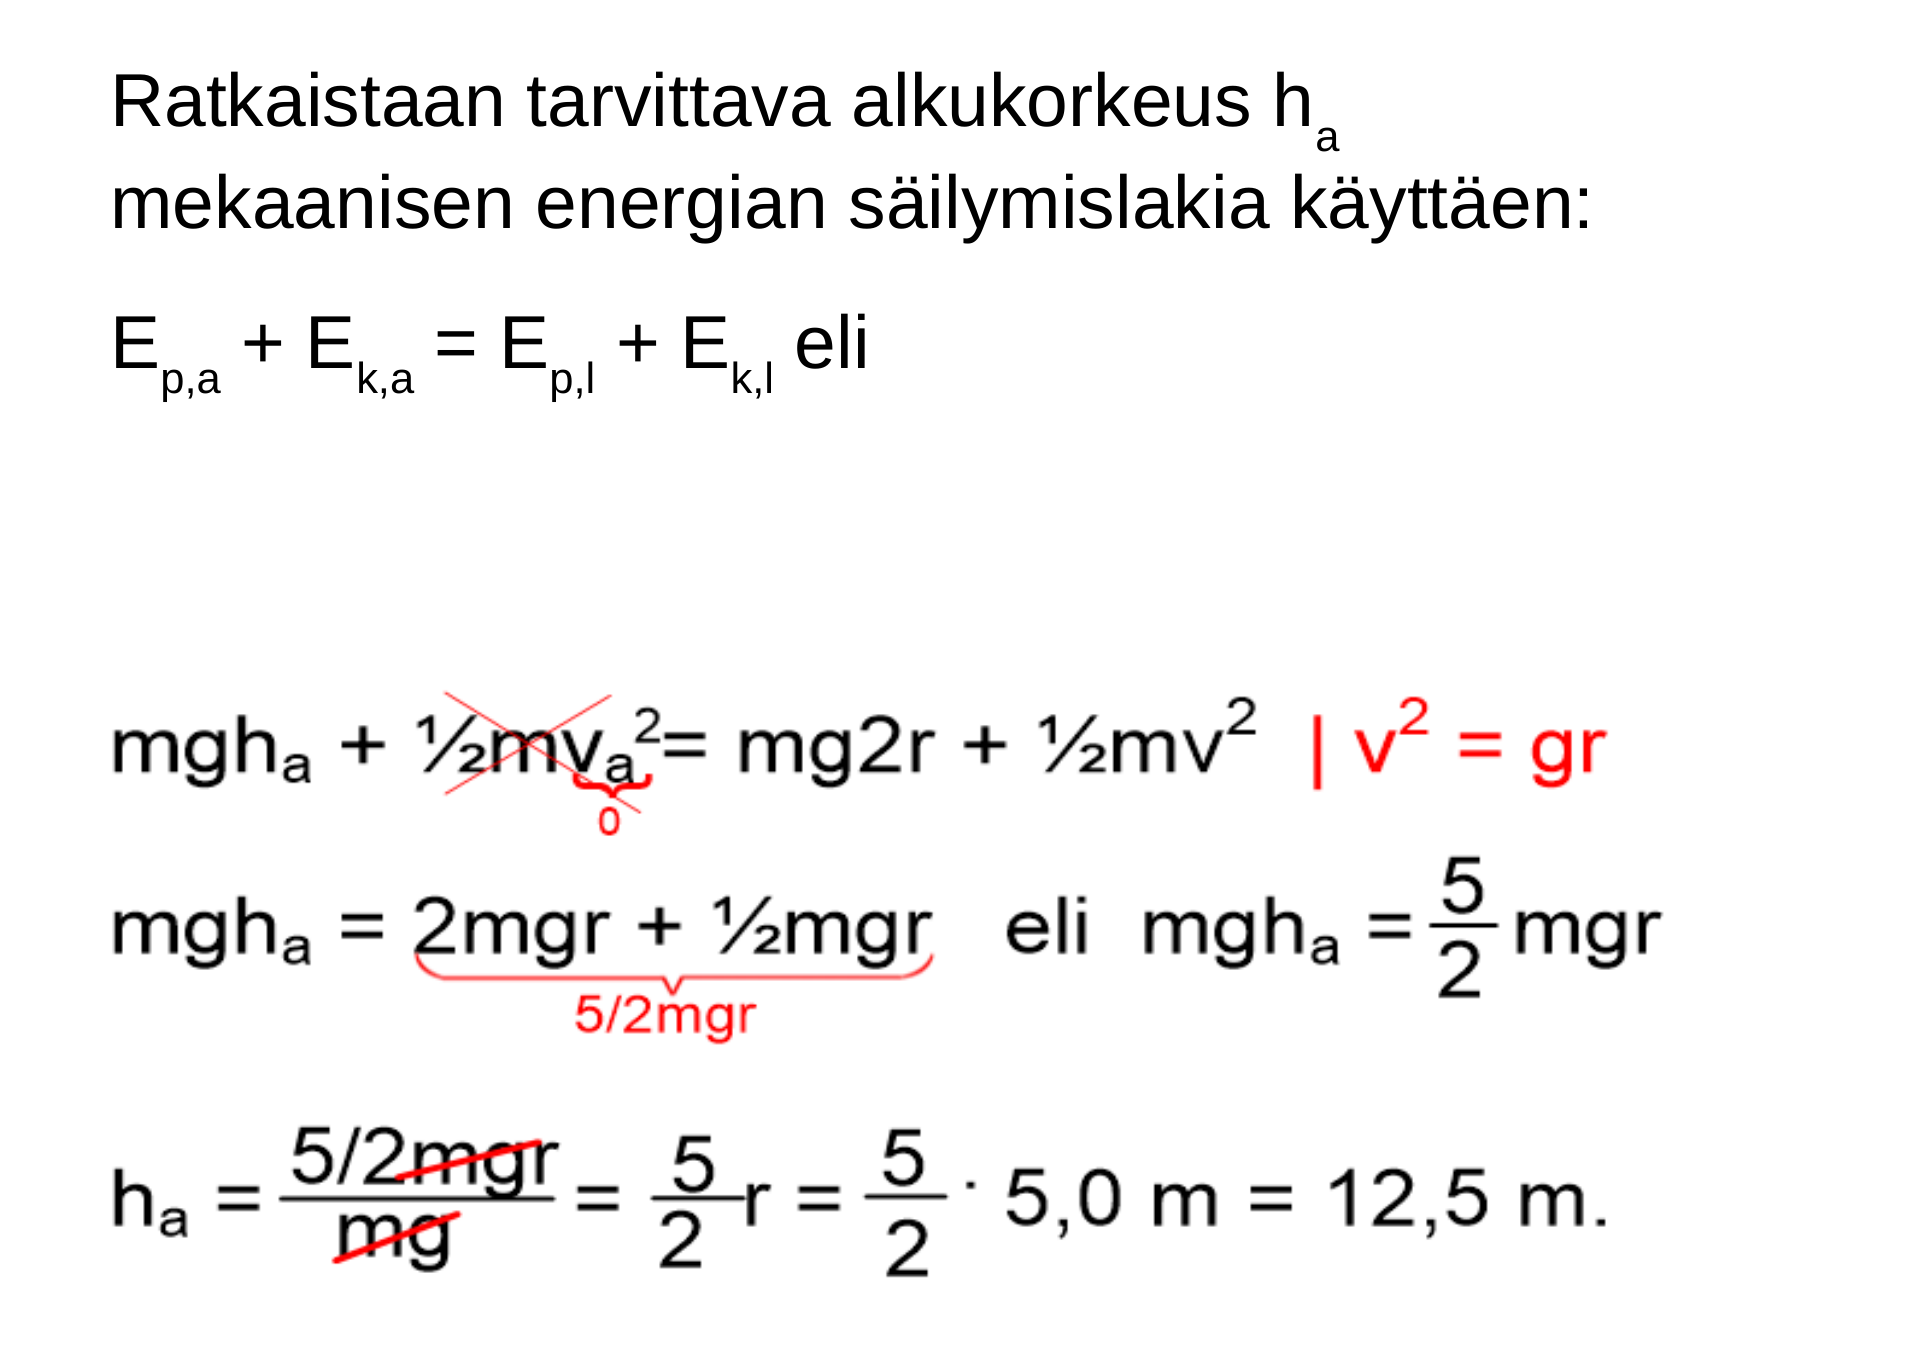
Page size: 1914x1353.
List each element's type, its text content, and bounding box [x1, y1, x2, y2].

picture [41, 626, 1859, 1327]
text_box Ratkaistaan tarvittava alkukorkeus ha mekaanisen energian säilymislakia käyttäen: Ep,a + Ek,a = Ep,l + Ek,l eli [95, 51, 1719, 535]
